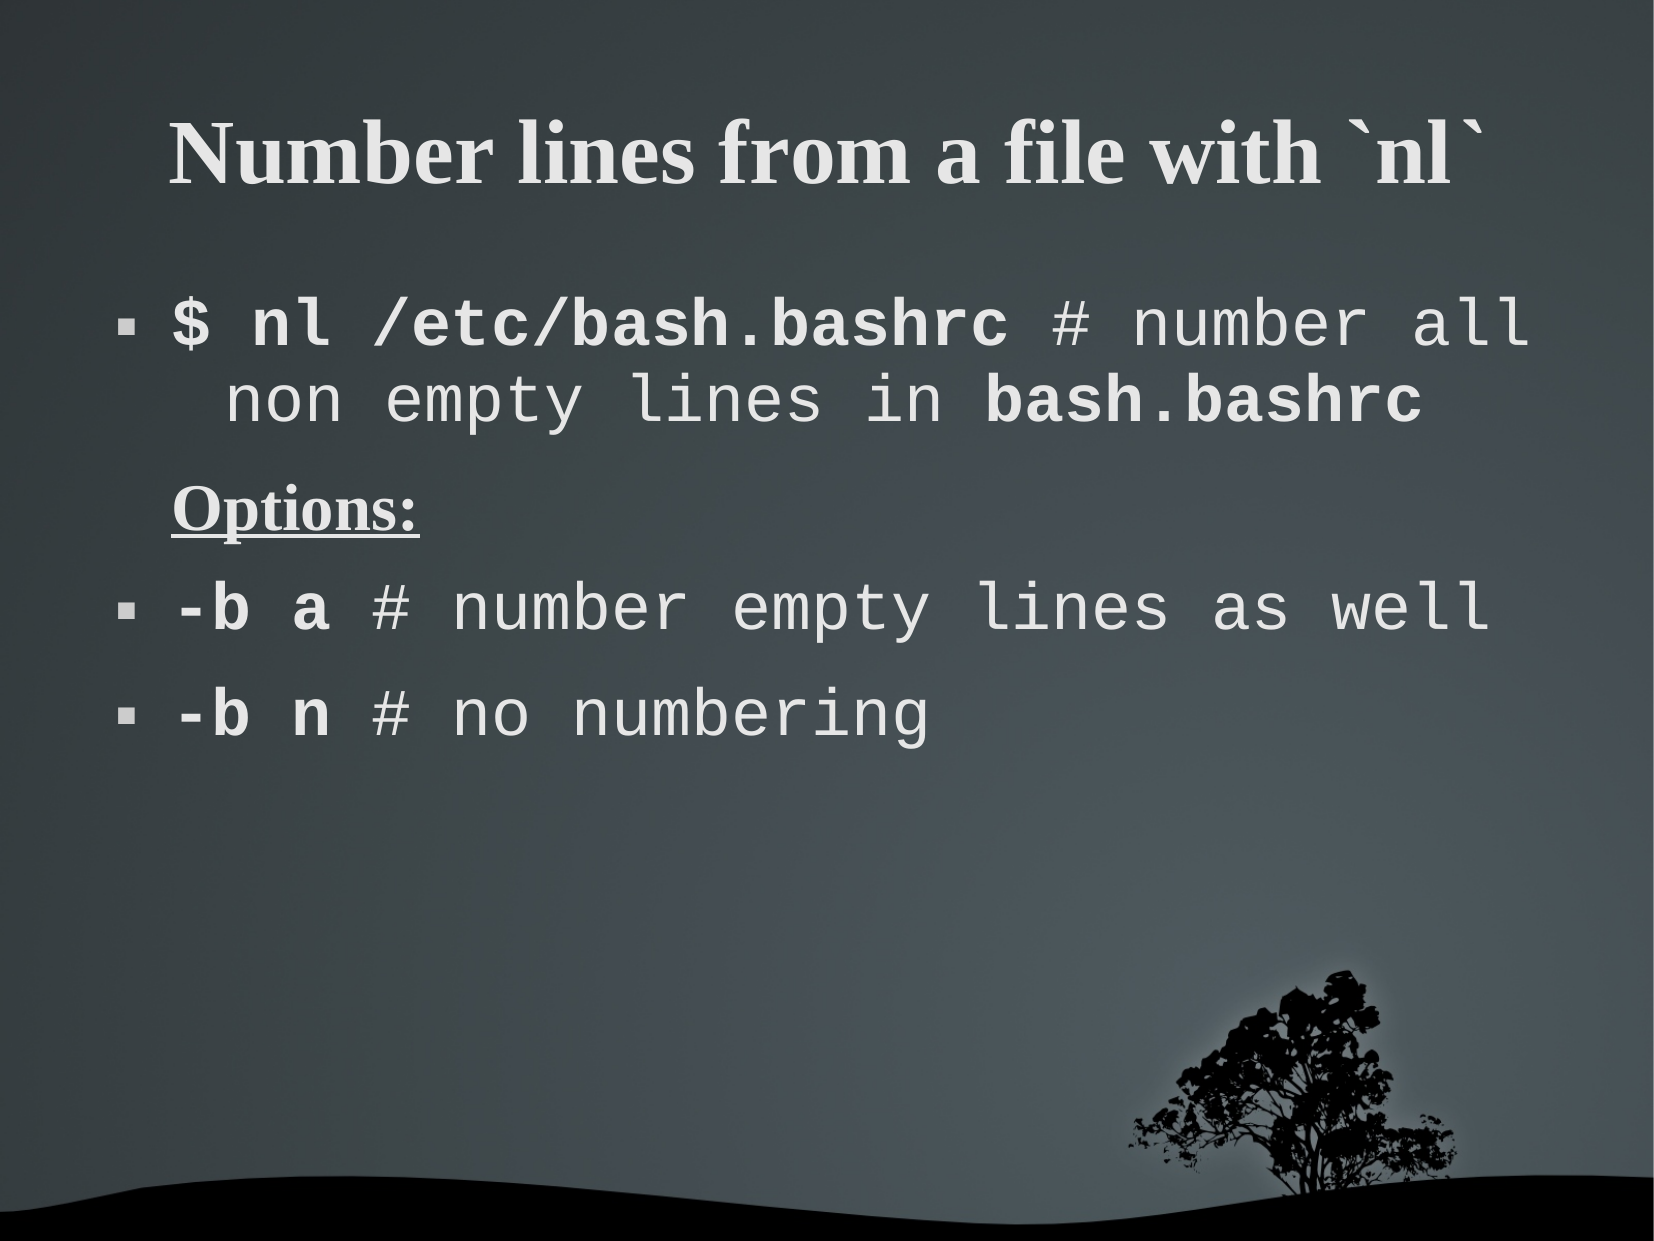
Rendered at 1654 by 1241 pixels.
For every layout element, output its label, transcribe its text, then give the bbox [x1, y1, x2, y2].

picture [0, 0, 1654, 1241]
list $ nl /etc/bash.bashrc # number all non empty lines in bash.bashrc Options: -b a # number empty lines as well -b n # no numbering [82, 290, 1571, 1109]
title Number lines from a file with `nl` [82, 33, 1571, 273]
